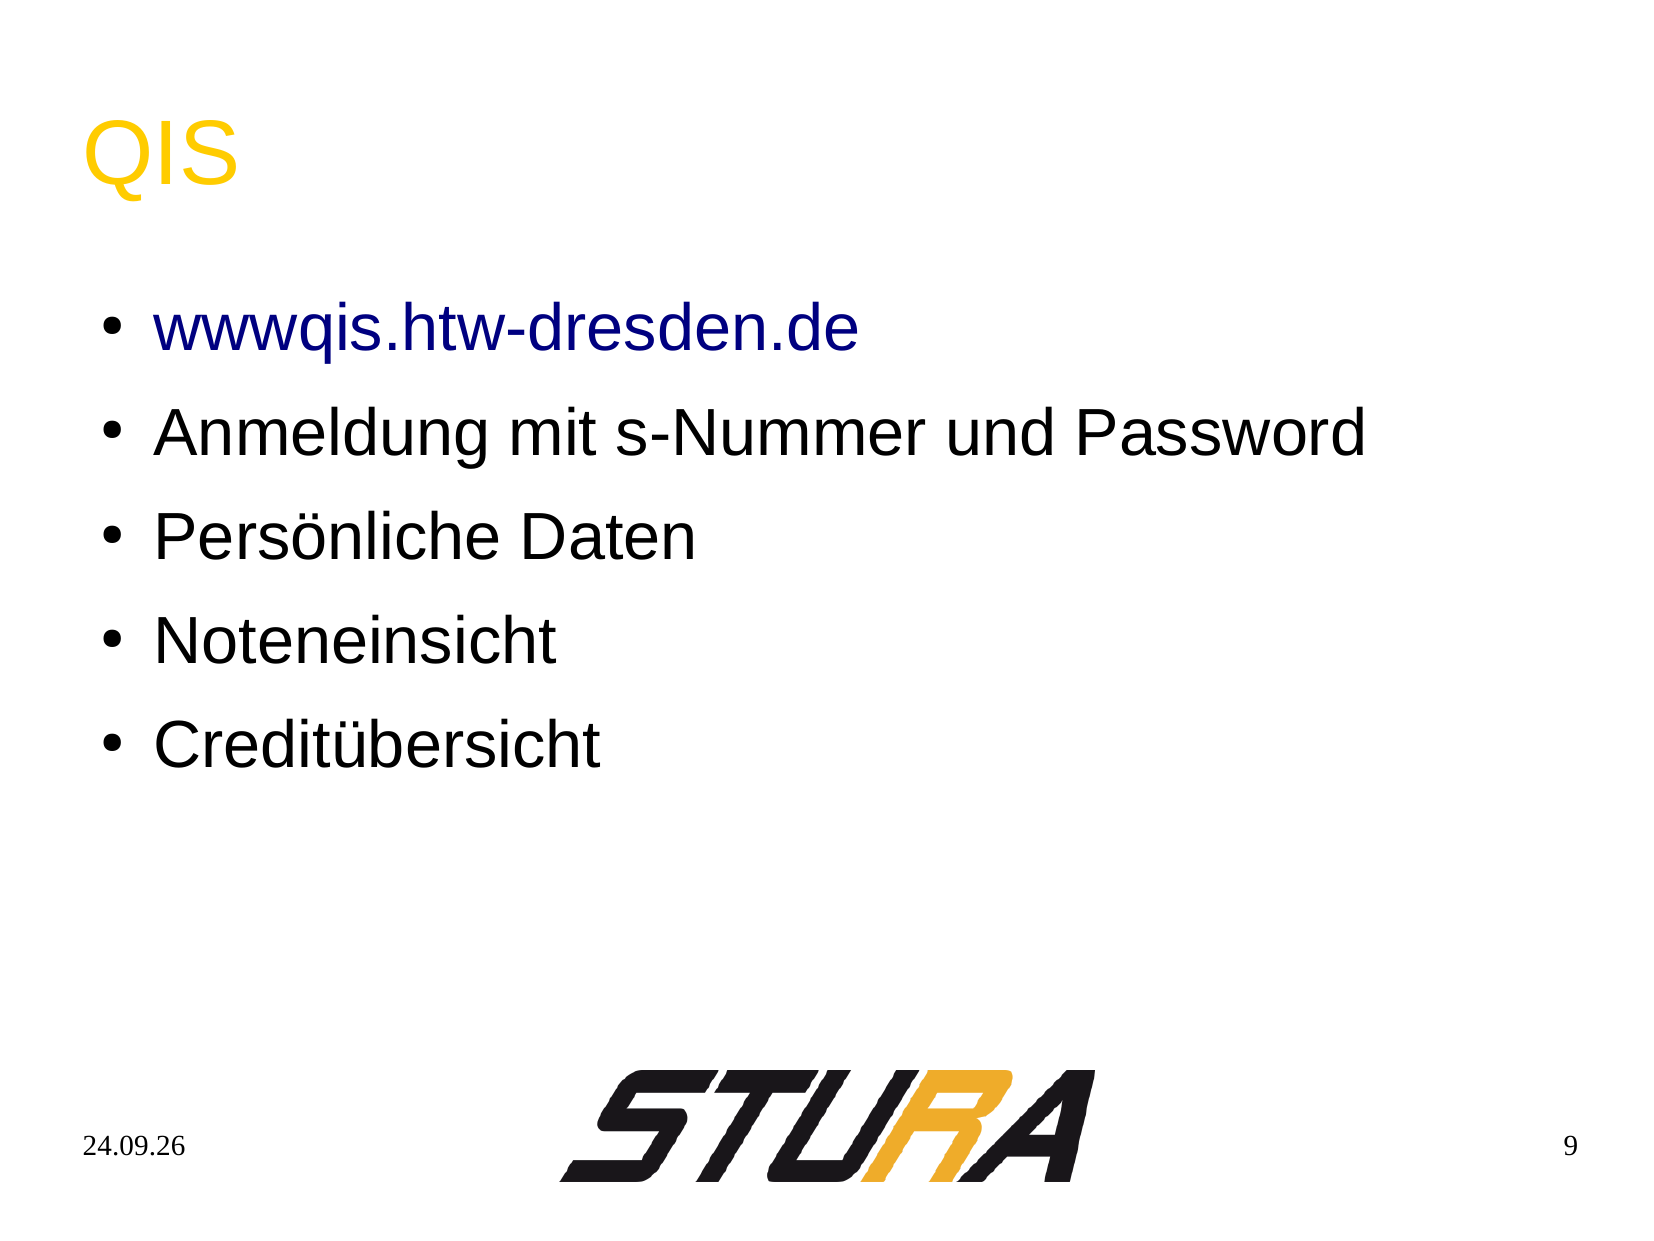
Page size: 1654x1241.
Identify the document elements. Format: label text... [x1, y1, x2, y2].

picture [559, 1070, 1095, 1182]
list wwwqis.htw-dresden.de Anmeldung mit s-Nummer und Password Persönliche Daten Noteneinsicht Creditübersicht [82, 290, 1571, 1010]
title QIS [82, 49, 1571, 257]
